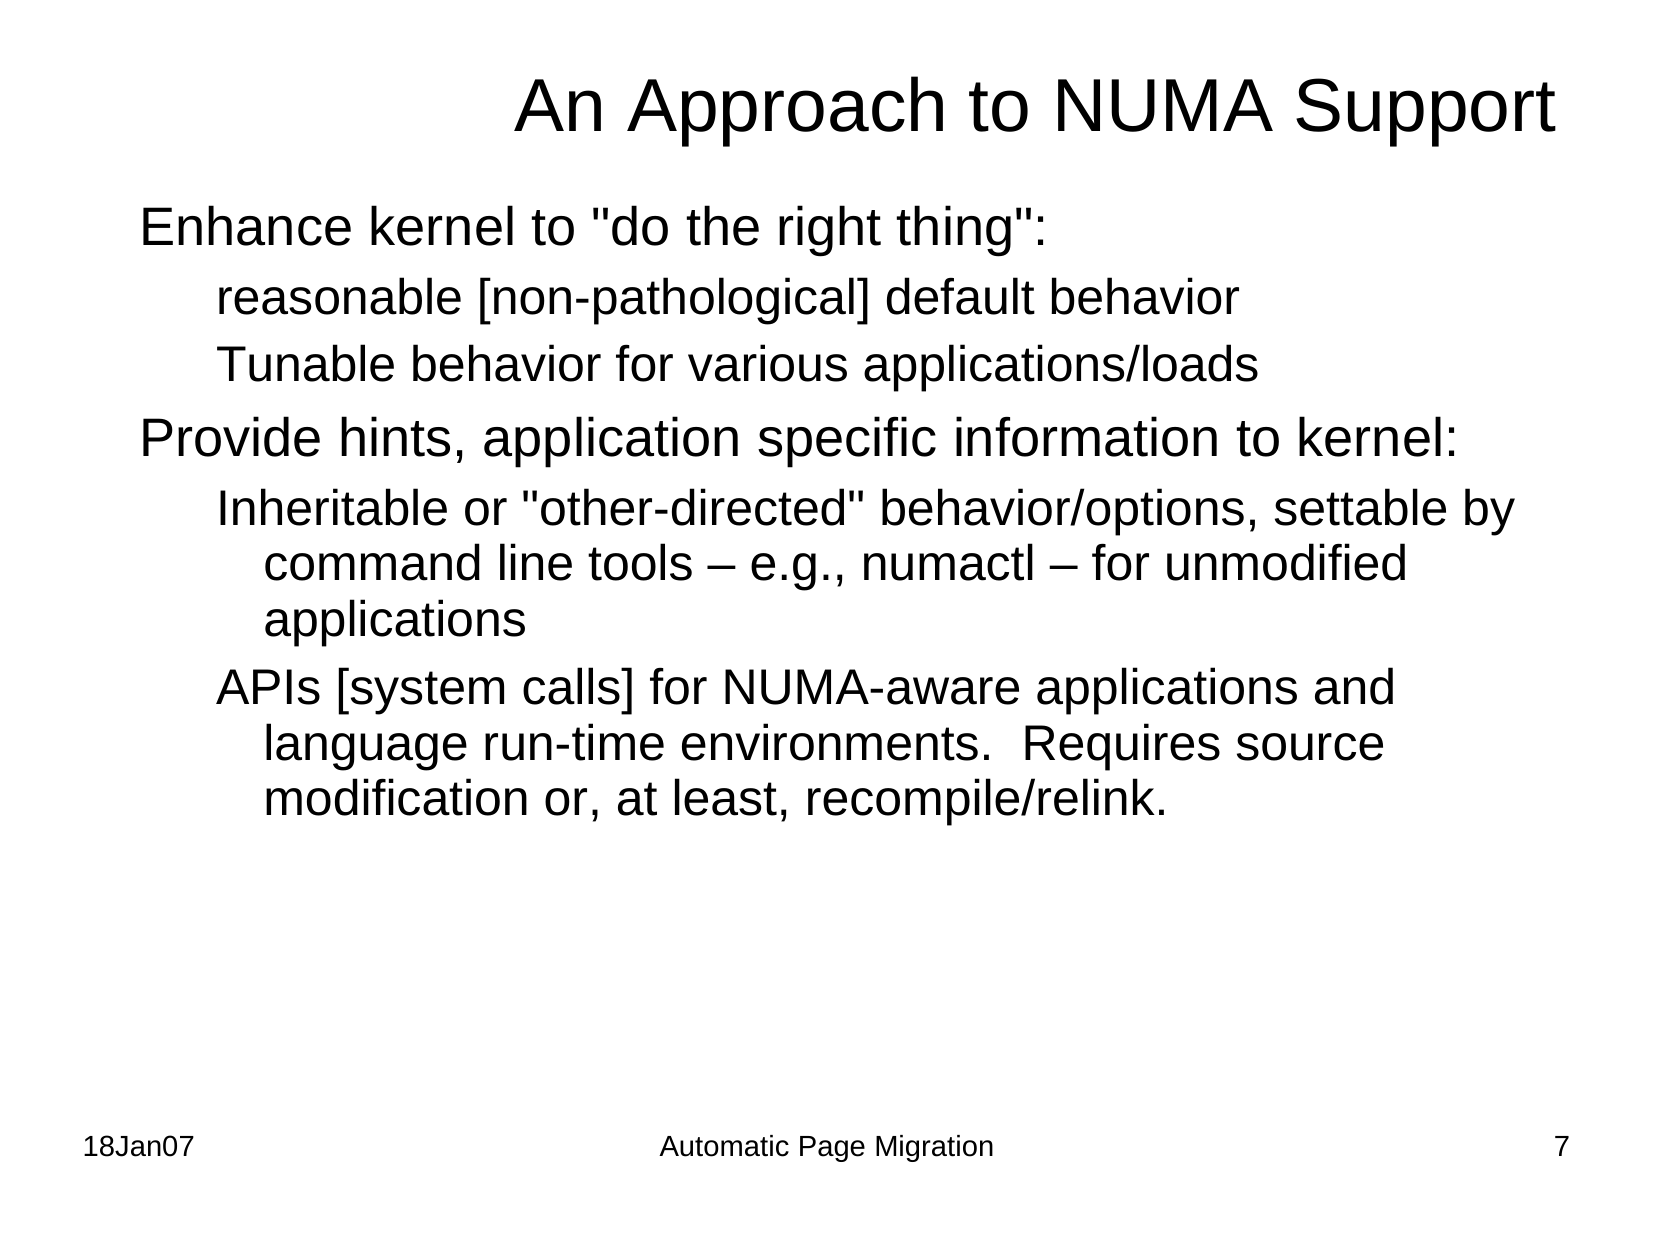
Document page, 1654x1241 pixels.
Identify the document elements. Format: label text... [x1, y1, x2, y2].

title An Approach to NUMA Support [121, 46, 1557, 166]
list Enhance kernel to "do the right thing": reasonable [non-pathological] default behavior Tunable behavior for various applications/loads Provide hints, application specific information to kernel: Inheritable or "other-directed" behavior/options, settable by command line tools – e.g., numactl – for unmodified applications APIs [system calls] for NUMA-aware applications and language run-time environments. Requires source modification or, at least, recompile/relink. [121, 196, 1561, 1084]
